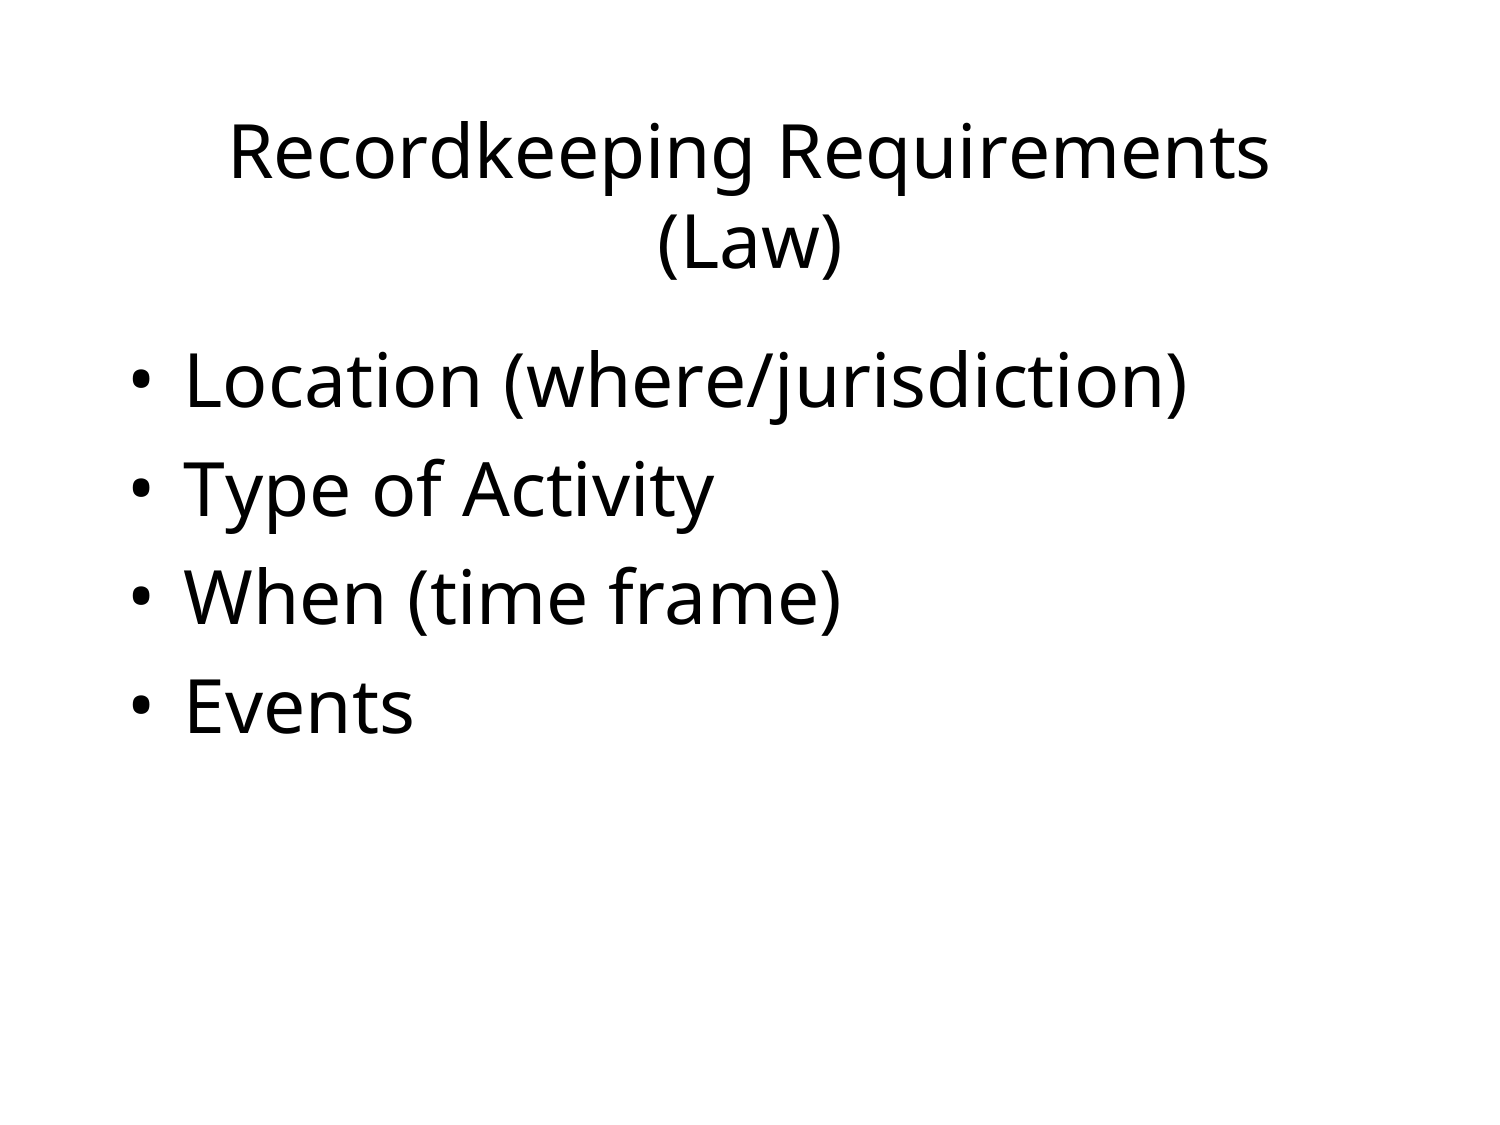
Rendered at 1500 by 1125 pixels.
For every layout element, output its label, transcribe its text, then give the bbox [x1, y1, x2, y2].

title Recordkeeping Requirements (Law) [112, 99, 1388, 288]
list Location (where/jurisdiction) Type of Activity When (time frame) Events [112, 324, 1388, 1001]
